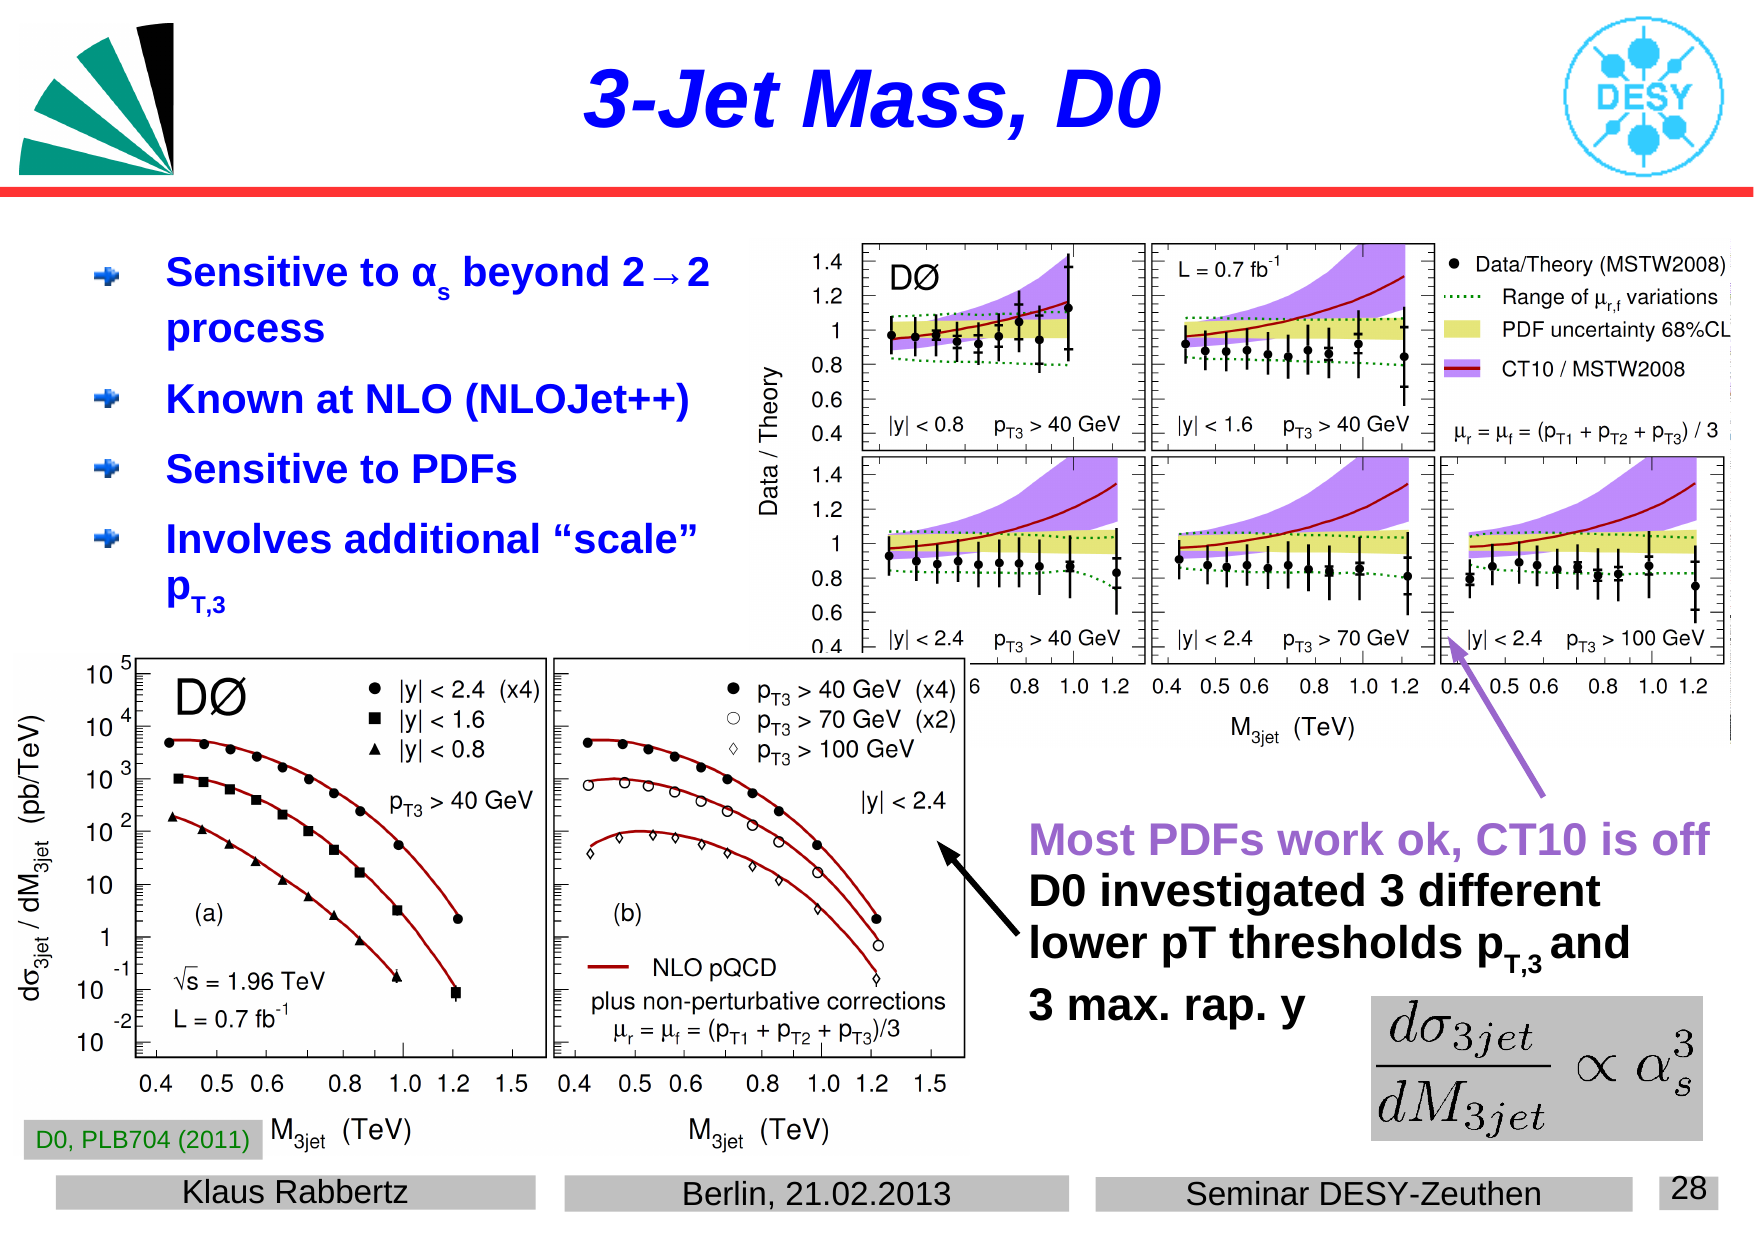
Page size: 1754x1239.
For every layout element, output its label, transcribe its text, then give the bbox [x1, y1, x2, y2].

picture [1371, 1037, 1704, 1142]
title 3-Jet Mass, D0 [220, 16, 1525, 182]
picture [13, 238, 1731, 1156]
list Sensitive to αs beyond 2→2 process Known at NLO (NLOJet++) Sensitive to PDFs Involves additional “scale” pT,3 [35, 248, 741, 625]
text_box D0, PLB704 (2011) [23, 1119, 263, 1160]
text_box Most PDFs work ok, CT10 is off D0 investigated 3 different lower pT thresholds pT,3 and 3 max. rap. y [1016, 808, 1724, 1037]
picture [1559, 12, 1729, 182]
picture [19, 23, 174, 177]
